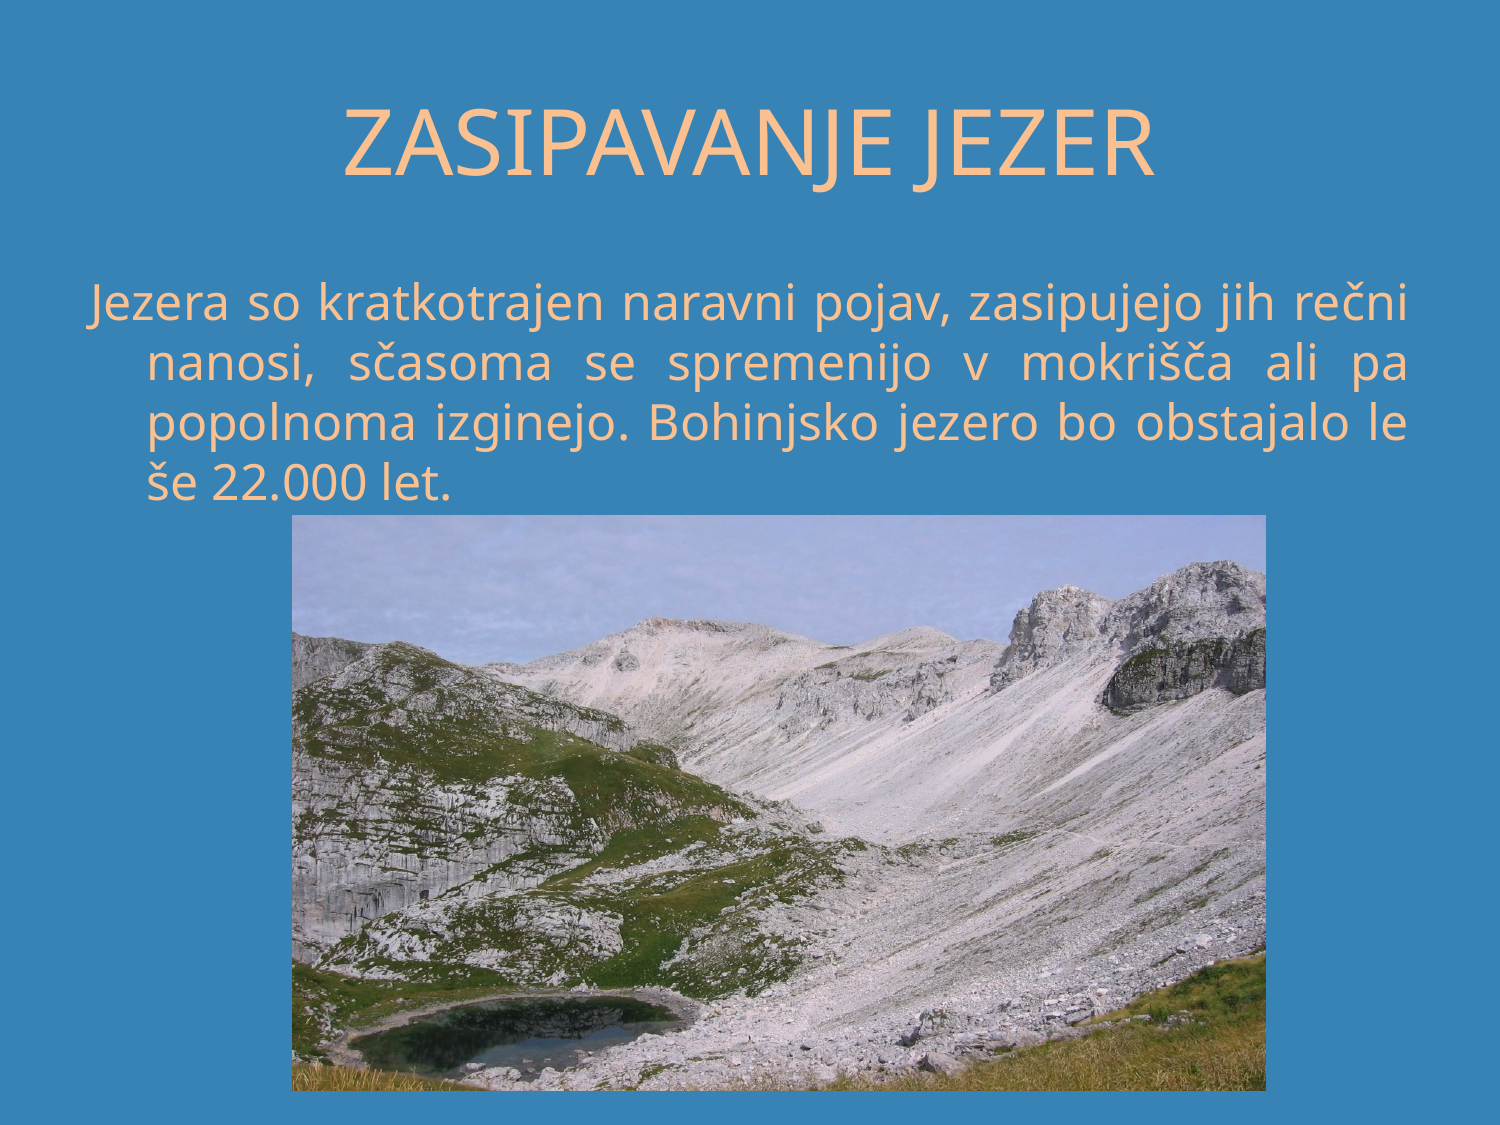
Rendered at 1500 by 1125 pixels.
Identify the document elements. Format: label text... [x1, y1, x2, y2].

list Jezera so kratkotrajen naravni pojav, zasipujejo jih rečni nanosi, sčasoma se spremenijo v mokrišča ali pa popolnoma izginejo. Bohinjsko jezero bo obstajalo le še 22.000 let. [75, 262, 1425, 1005]
picture [292, 515, 1266, 1092]
title ZASIPAVANJE JEZER [75, 45, 1425, 233]
